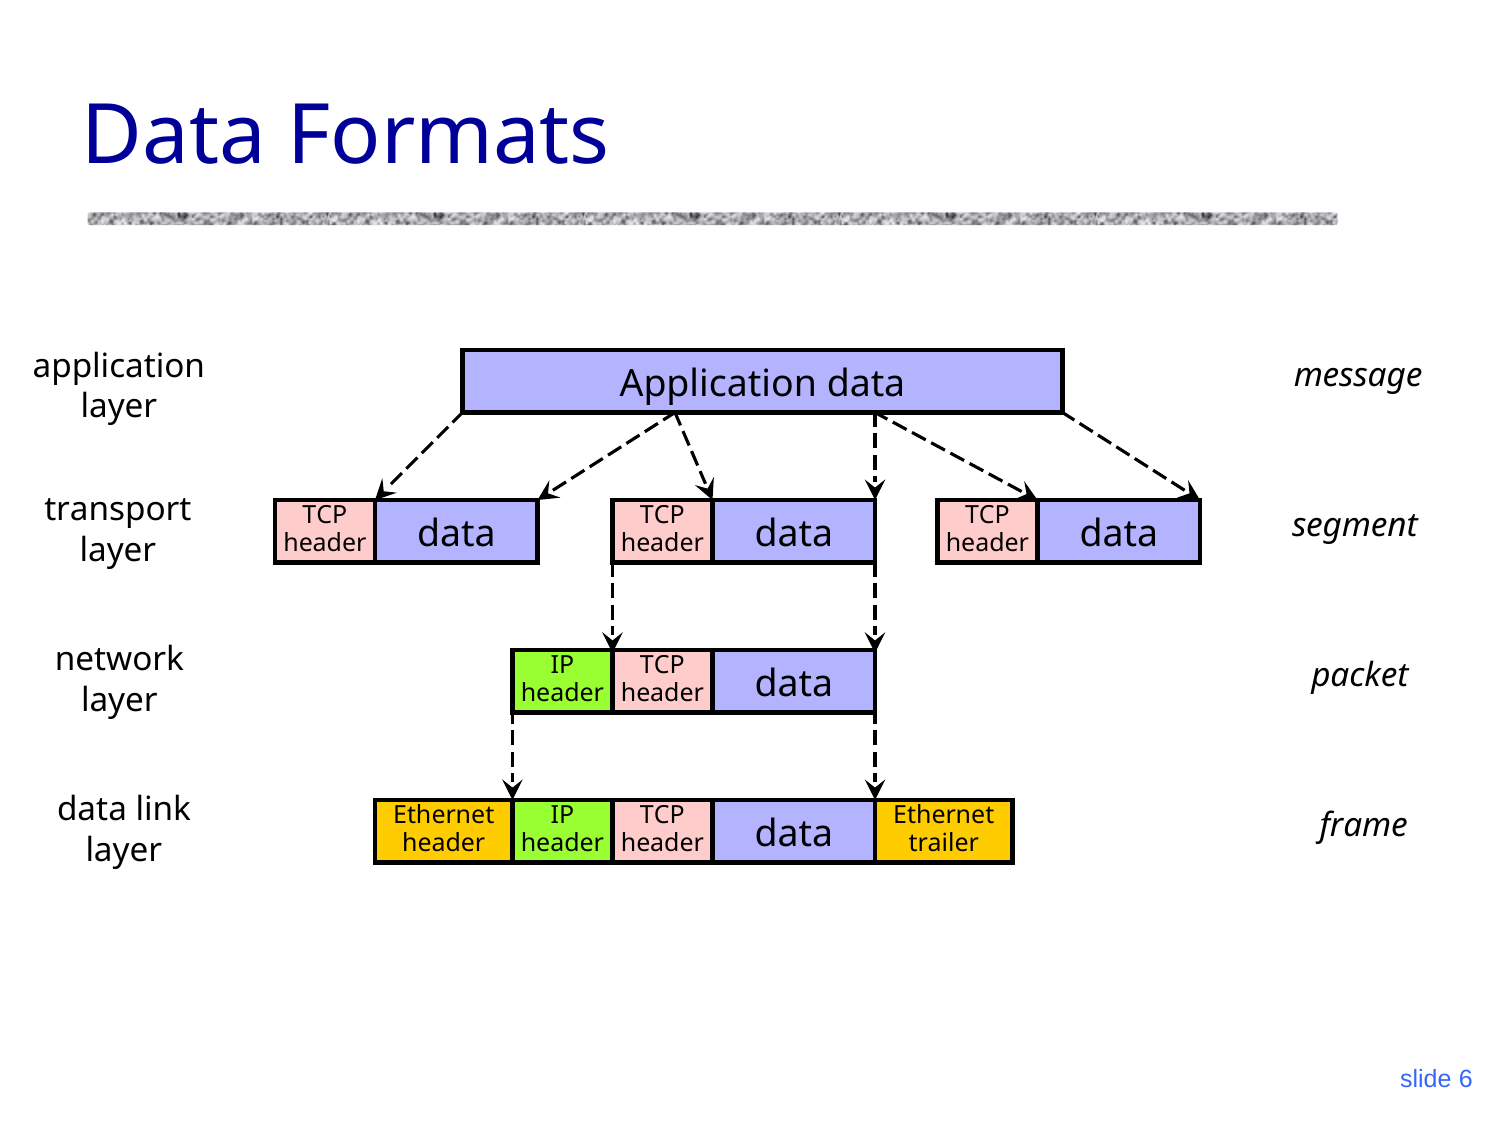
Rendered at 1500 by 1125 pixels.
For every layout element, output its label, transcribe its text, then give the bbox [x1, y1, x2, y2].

text_box data link layer [42, 787, 206, 876]
text_box data [375, 500, 538, 563]
text_box Application data [462, 350, 1063, 413]
text_box data [1038, 500, 1201, 563]
text_box frame [1304, 802, 1423, 851]
text_box TCP header [613, 650, 713, 713]
text_box TCP header [612, 500, 713, 563]
text_box message [1278, 352, 1438, 401]
text_box TCP header [937, 500, 1038, 563]
text_box data [713, 500, 876, 563]
picture [87, 212, 1338, 226]
text_box TCP header [274, 500, 375, 563]
text_box segment [1277, 502, 1433, 551]
text_box IP header [513, 800, 613, 863]
text_box TCP header [613, 800, 713, 863]
text_box packet [1296, 652, 1424, 701]
text_box network layer [40, 637, 199, 726]
text_box data [713, 800, 875, 863]
text_box Ethernet trailer [875, 800, 1013, 863]
text_box IP header [512, 650, 613, 713]
text_box Ethernet header [375, 800, 513, 863]
text_box application layer [17, 344, 221, 432]
text_box data [713, 650, 876, 713]
text_box slide <number> [1174, 1025, 1488, 1101]
text_box transport layer [29, 487, 207, 576]
title Data Formats [66, 37, 1342, 188]
